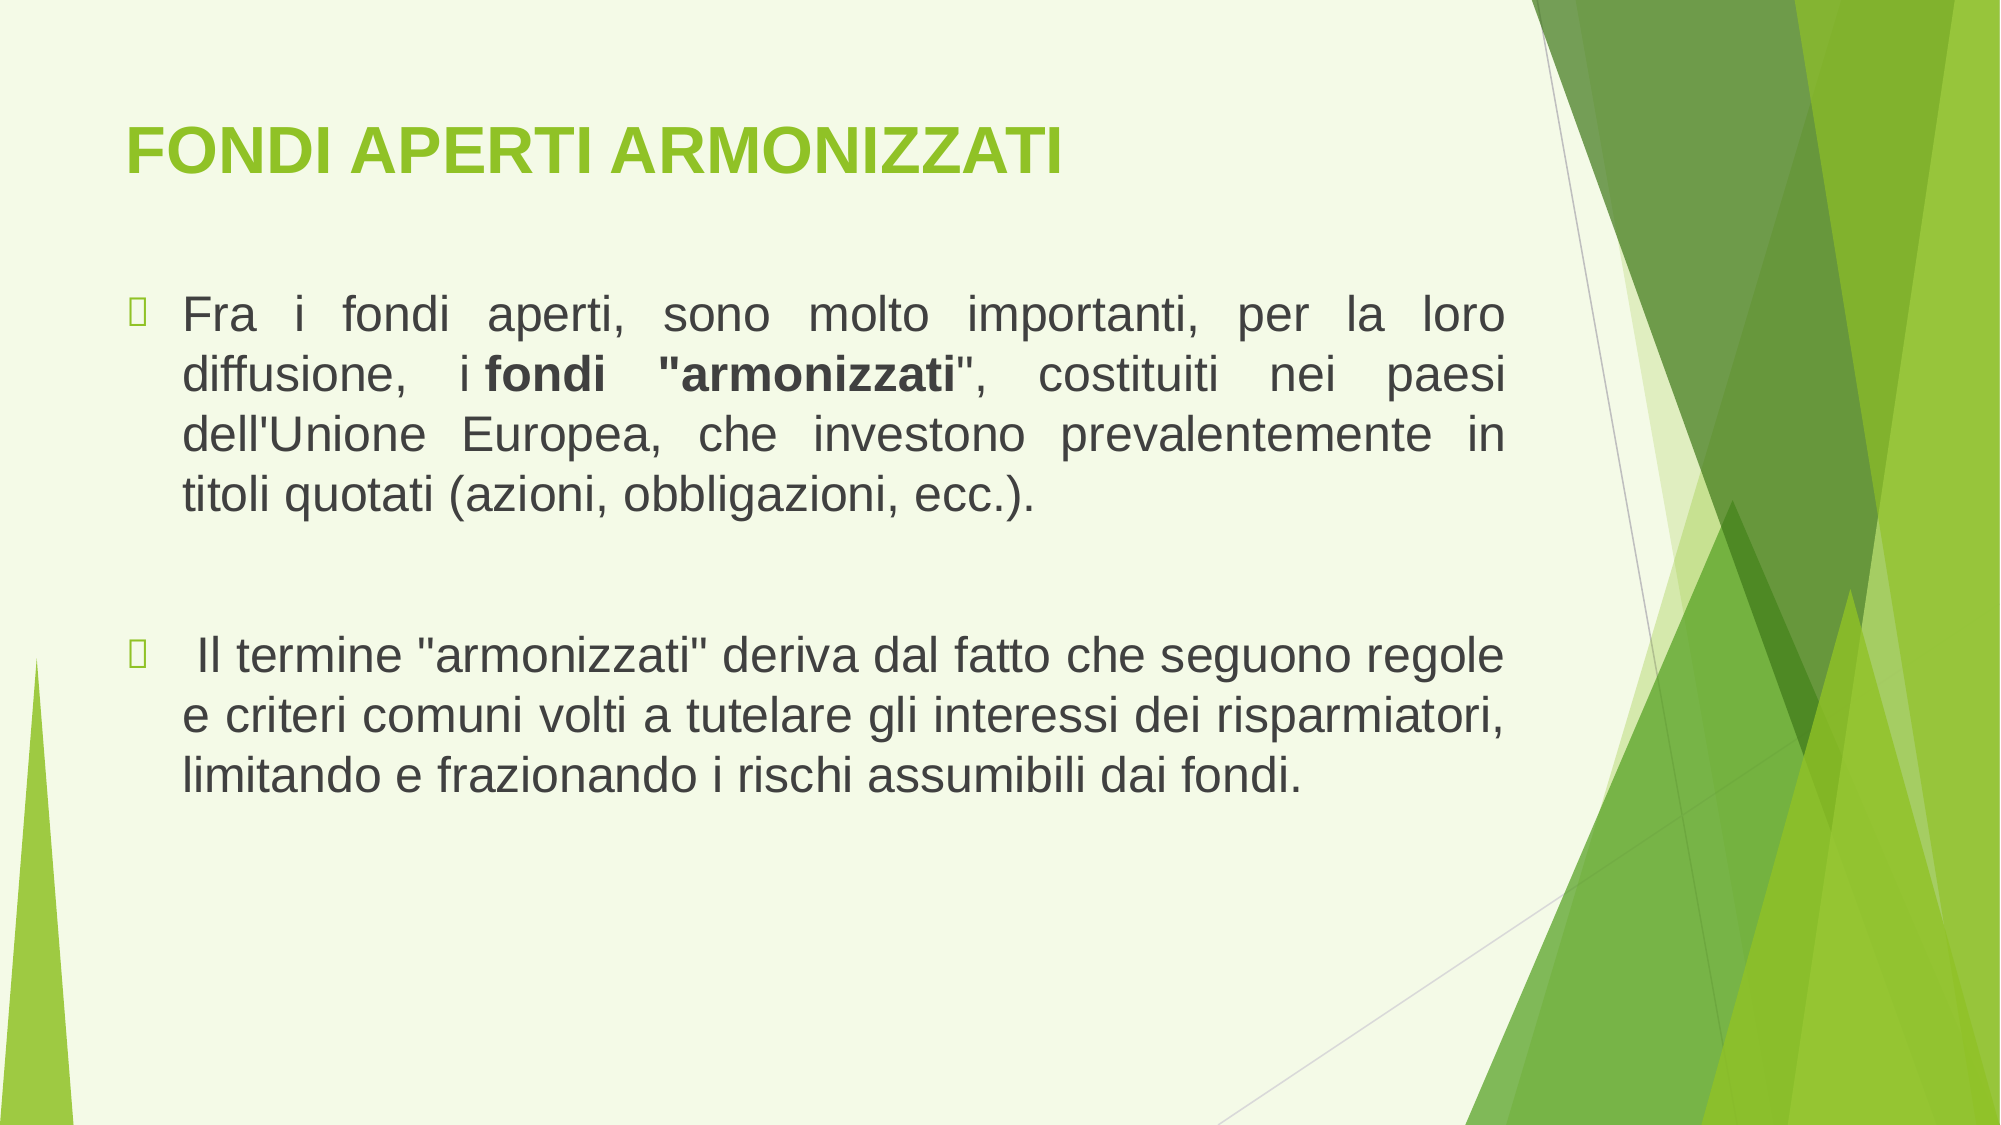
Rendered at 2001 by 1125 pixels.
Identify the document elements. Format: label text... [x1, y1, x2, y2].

list Fra i fondi aperti, sono molto importanti, per la loro diffusione, i fondi "armonizzati", costituiti nei paesi dell'Unione Europea, che investono prevalentemente in titoli quotati (azioni, obbligazioni, ecc.). Il termine "armonizzati" deriva dal fatto che seguono regole e criteri comuni volti a tutelare gli interessi dei risparmiatori, limitando e frazionando i rischi assumibili dai fondi. [111, 273, 1522, 911]
title FONDI APERTI ARMONIZZATI [111, 99, 1522, 273]
